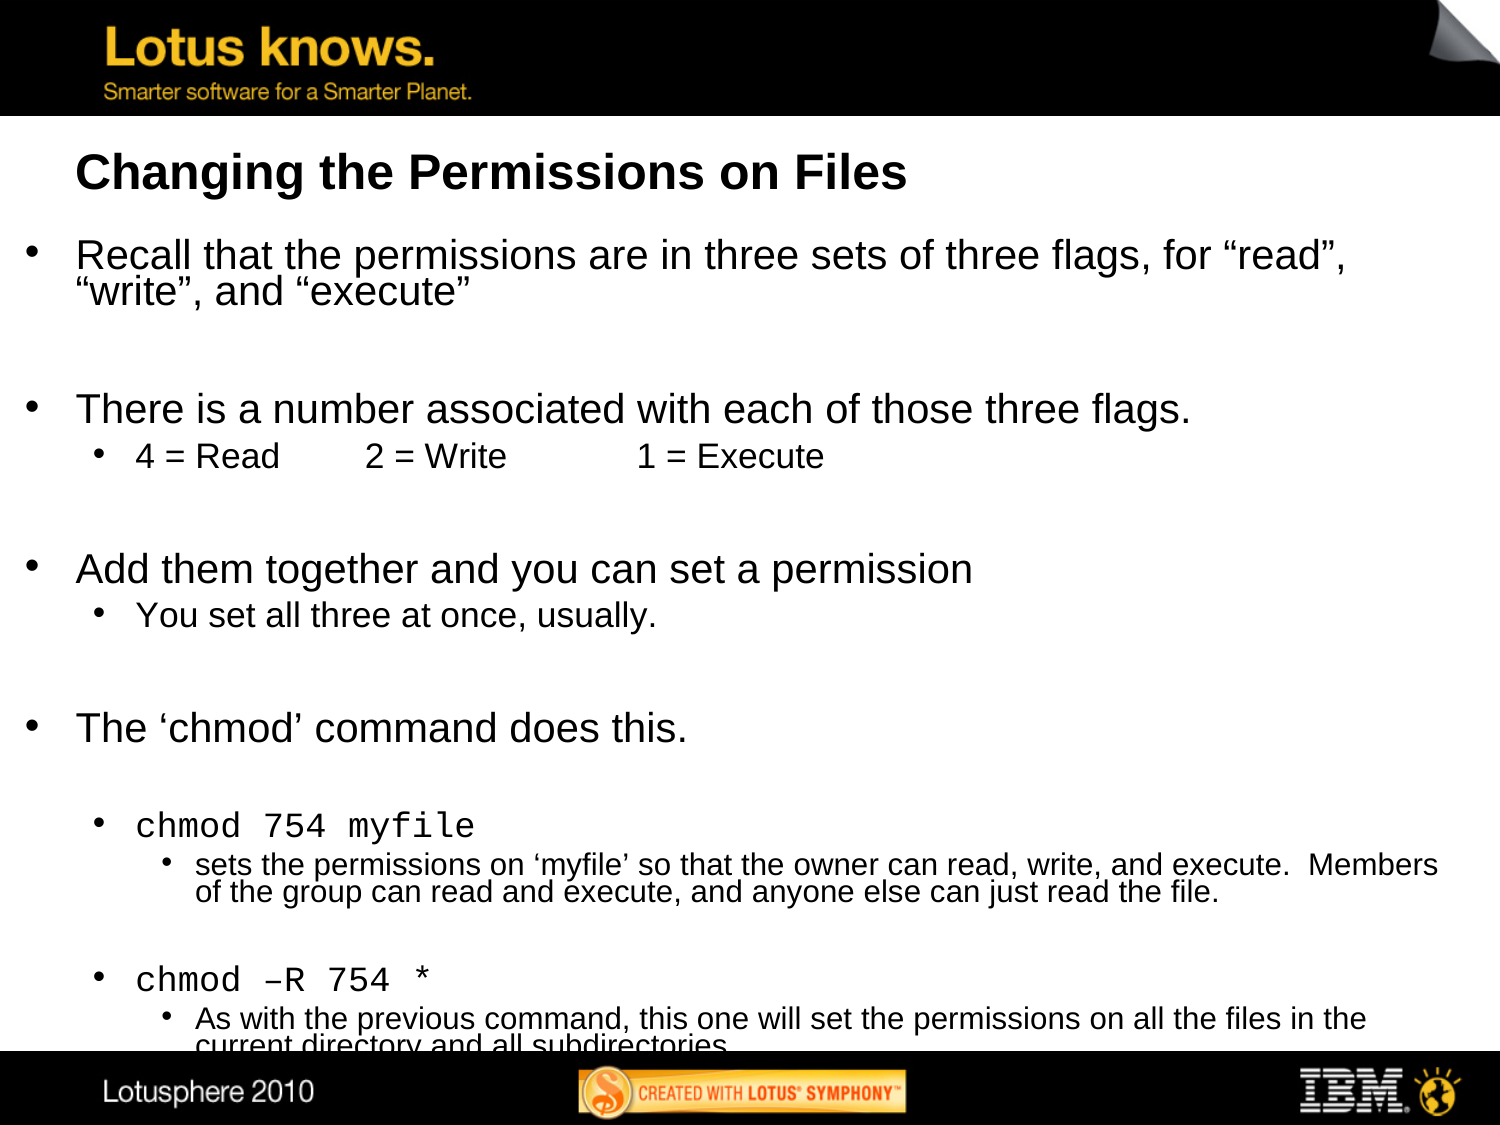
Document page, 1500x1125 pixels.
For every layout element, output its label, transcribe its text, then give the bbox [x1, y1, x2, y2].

title Changing the Permissions on Files [74, 137, 1475, 200]
picture [0, 0, 1500, 114]
picture [0, 1053, 1500, 1125]
list Recall that the permissions are in three sets of three flags, for “read”, “write”, and “execute” There is a number associated with each of those three flags. 4 = Read 2 = Write 1 = Execute Add them together and you can set a permission You set all three at once, usually. The ‘chmod’ command does this. chmod 754 myfile sets the permissions on ‘myfile’ so that the owner can read, write, and execute. Members of the group can read and execute, and anyone else can just read the file. chmod –R 754 * As with the previous command, this one will set the permissions on all the files in the current directory and all subdirectories [24, 237, 1476, 1063]
